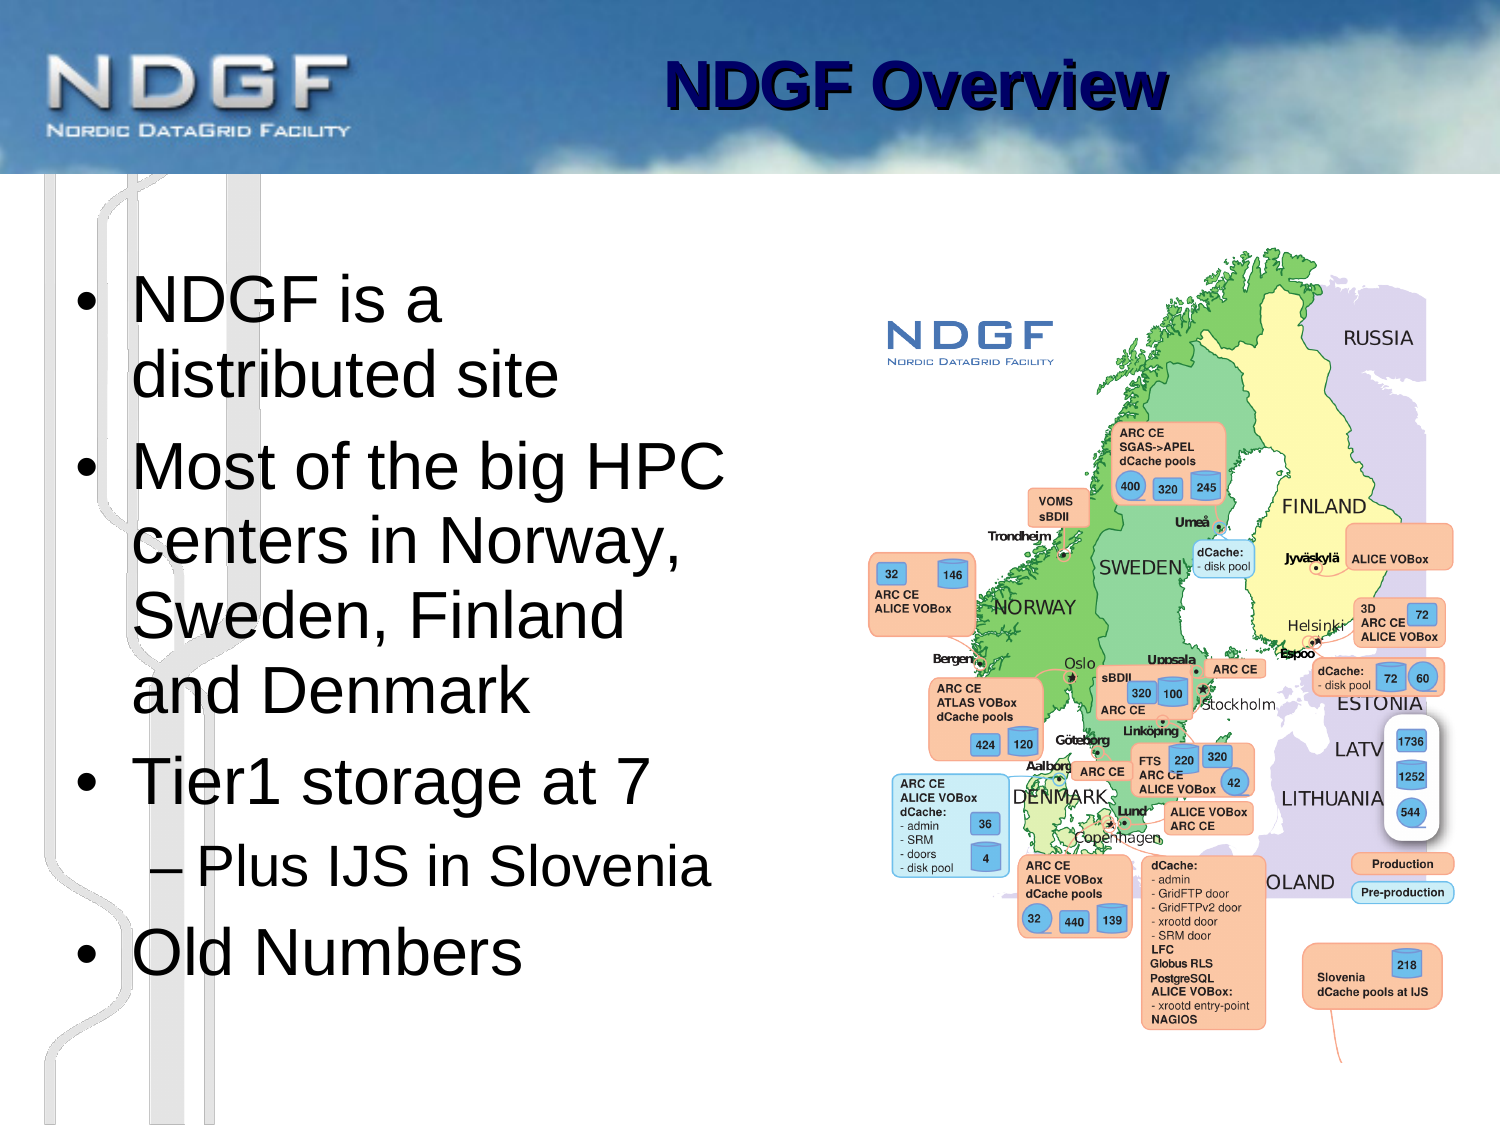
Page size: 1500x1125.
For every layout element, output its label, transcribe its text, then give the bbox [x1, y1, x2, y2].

title NDGF Overview [372, 0, 1459, 172]
list NDGF is a distributed site Most of the big HPC centers in Norway, Sweden, Finland and Denmark Tier1 storage at 7 Plus IJS in Slovenia Old Numbers [75, 262, 734, 1006]
picture [0, 0, 1500, 262]
picture [851, 229, 1477, 1063]
